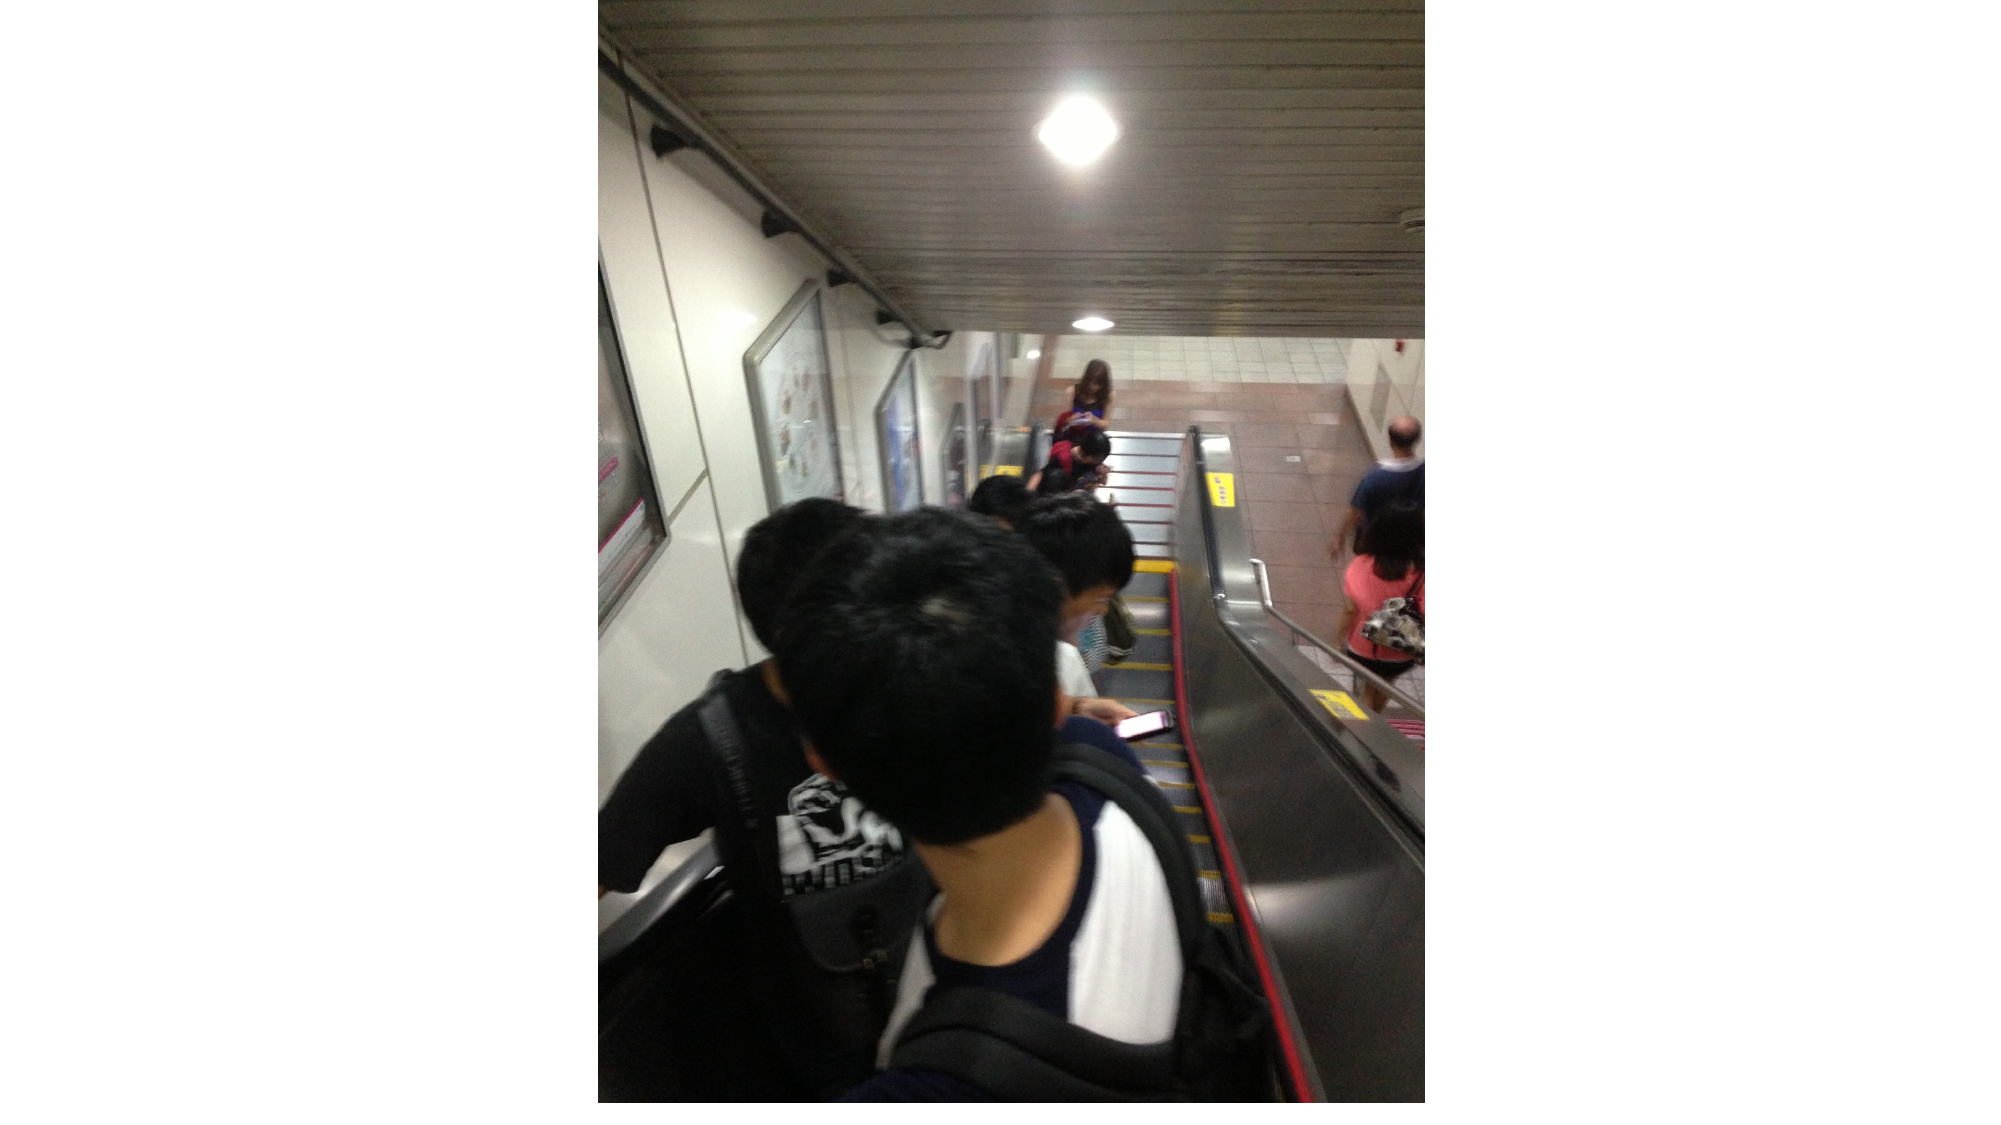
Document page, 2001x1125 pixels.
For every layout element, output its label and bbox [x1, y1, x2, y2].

picture [598, 0, 1425, 1103]
